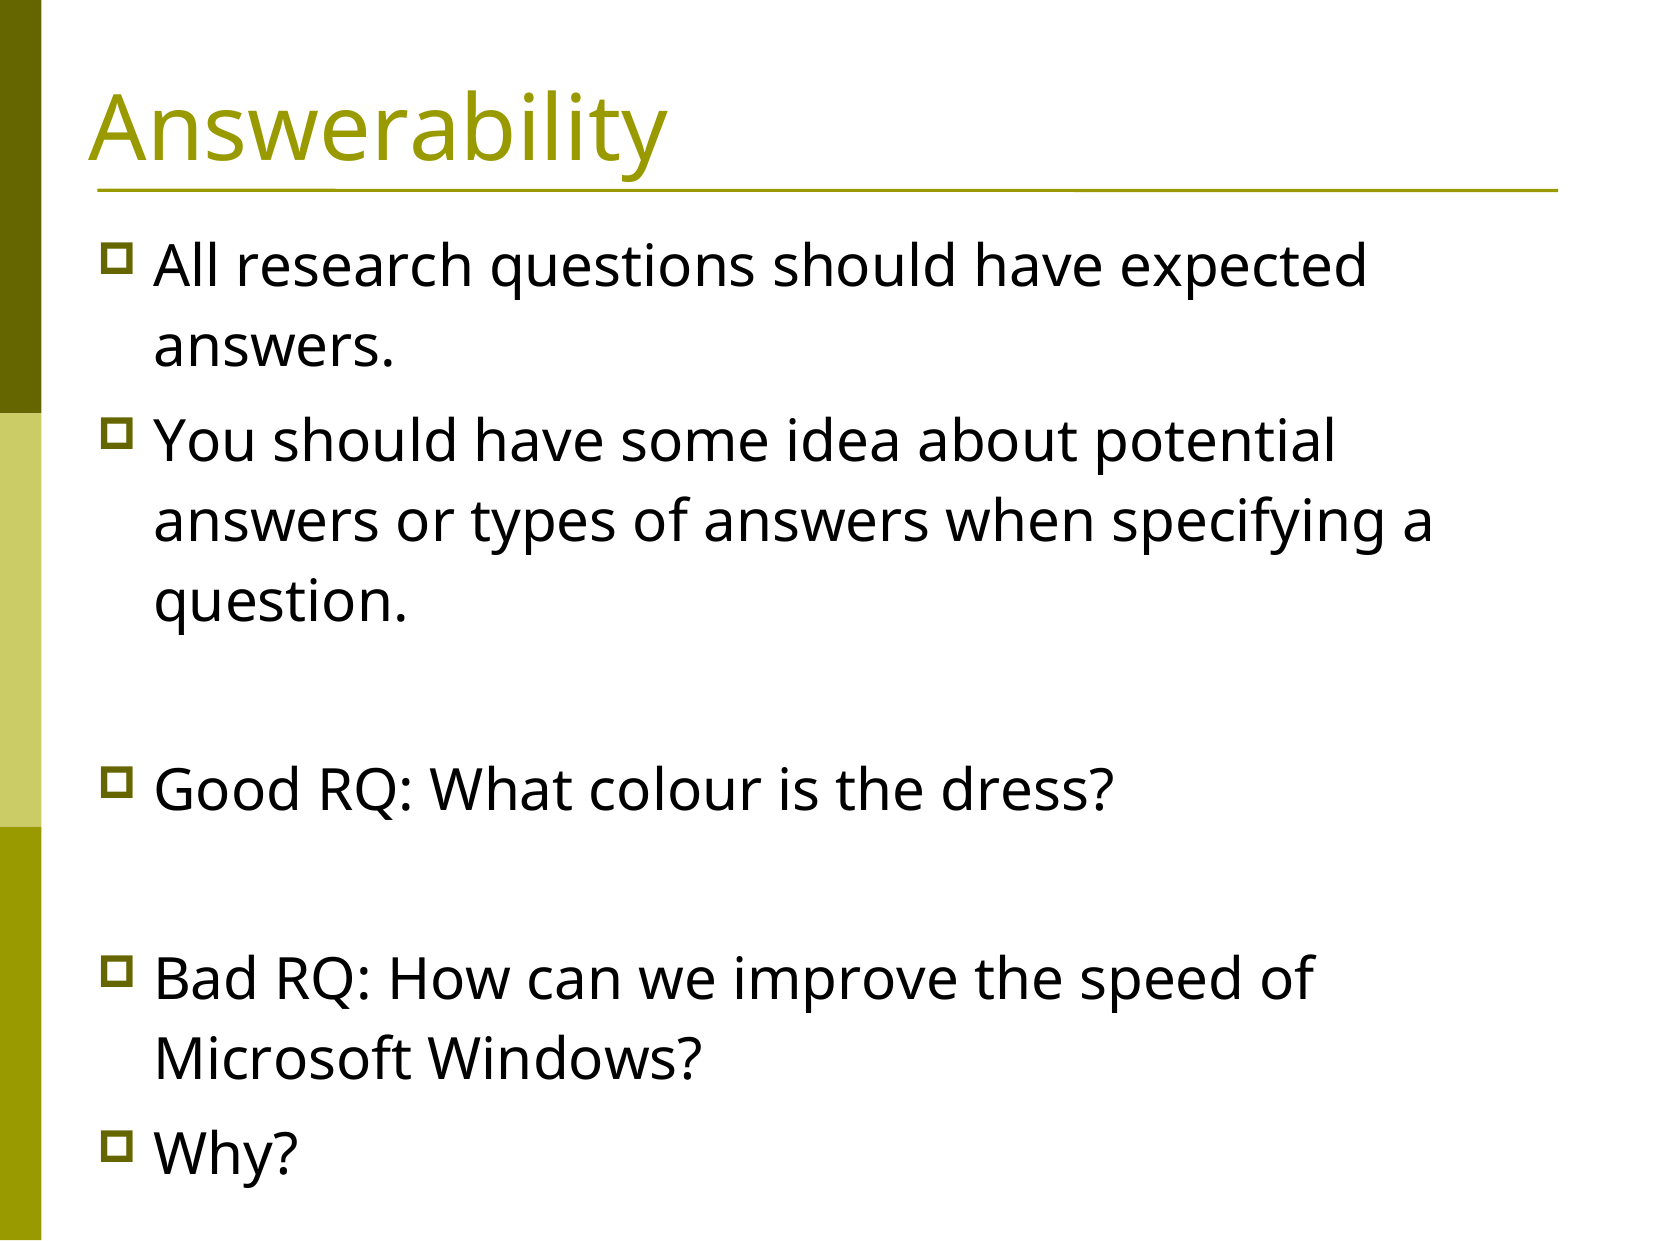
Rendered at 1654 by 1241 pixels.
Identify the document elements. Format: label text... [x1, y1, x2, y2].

title Answerability [88, 43, 1577, 207]
list All research questions should have expected answers. You should have some idea about potential answers or types of answers when specifying a question. Good RQ: What colour is the dress? Bad RQ: How can we improve the speed of Microsoft Windows? Why? [82, 216, 1571, 1105]
